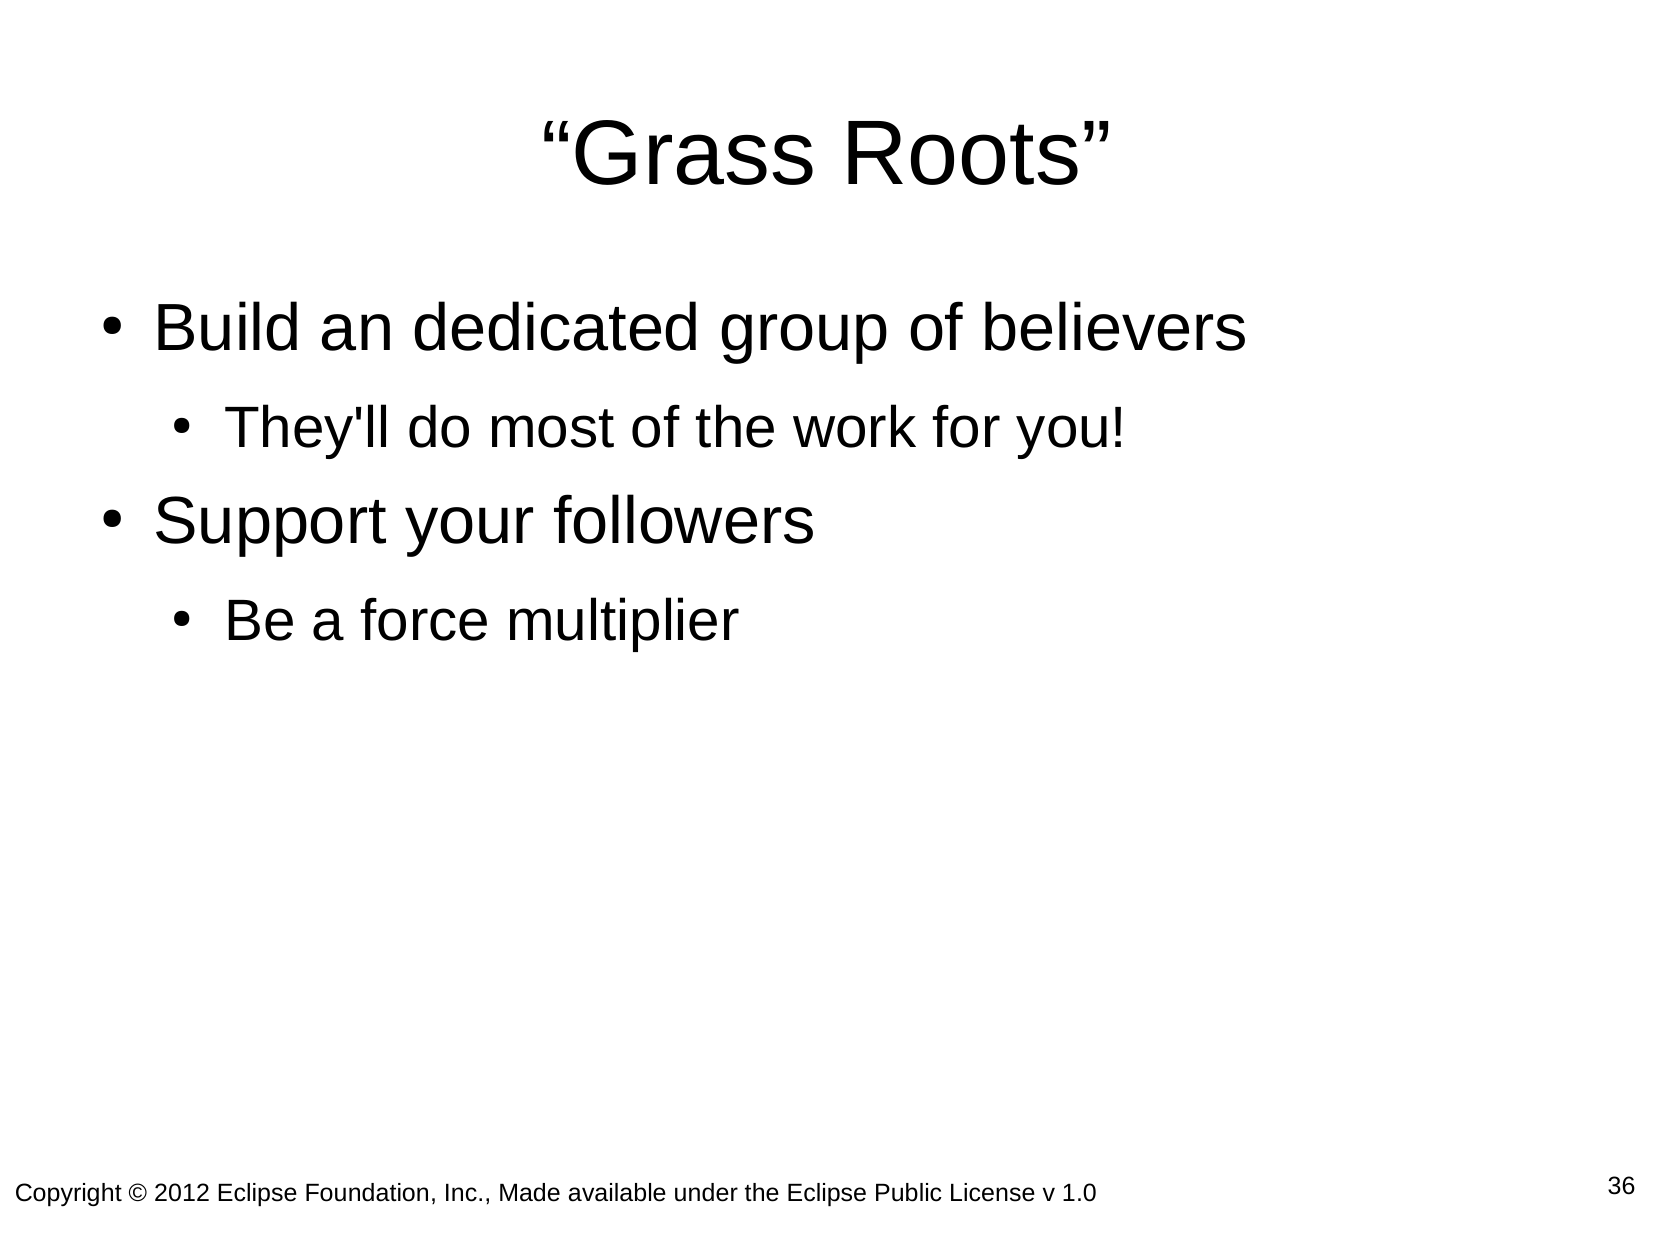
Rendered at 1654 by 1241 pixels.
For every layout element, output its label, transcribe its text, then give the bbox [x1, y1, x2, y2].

list Build an dedicated group of believers They'll do most of the work for you! Support your followers Be a force multiplier [82, 290, 1571, 1109]
title “Grass Roots” [82, 49, 1571, 257]
